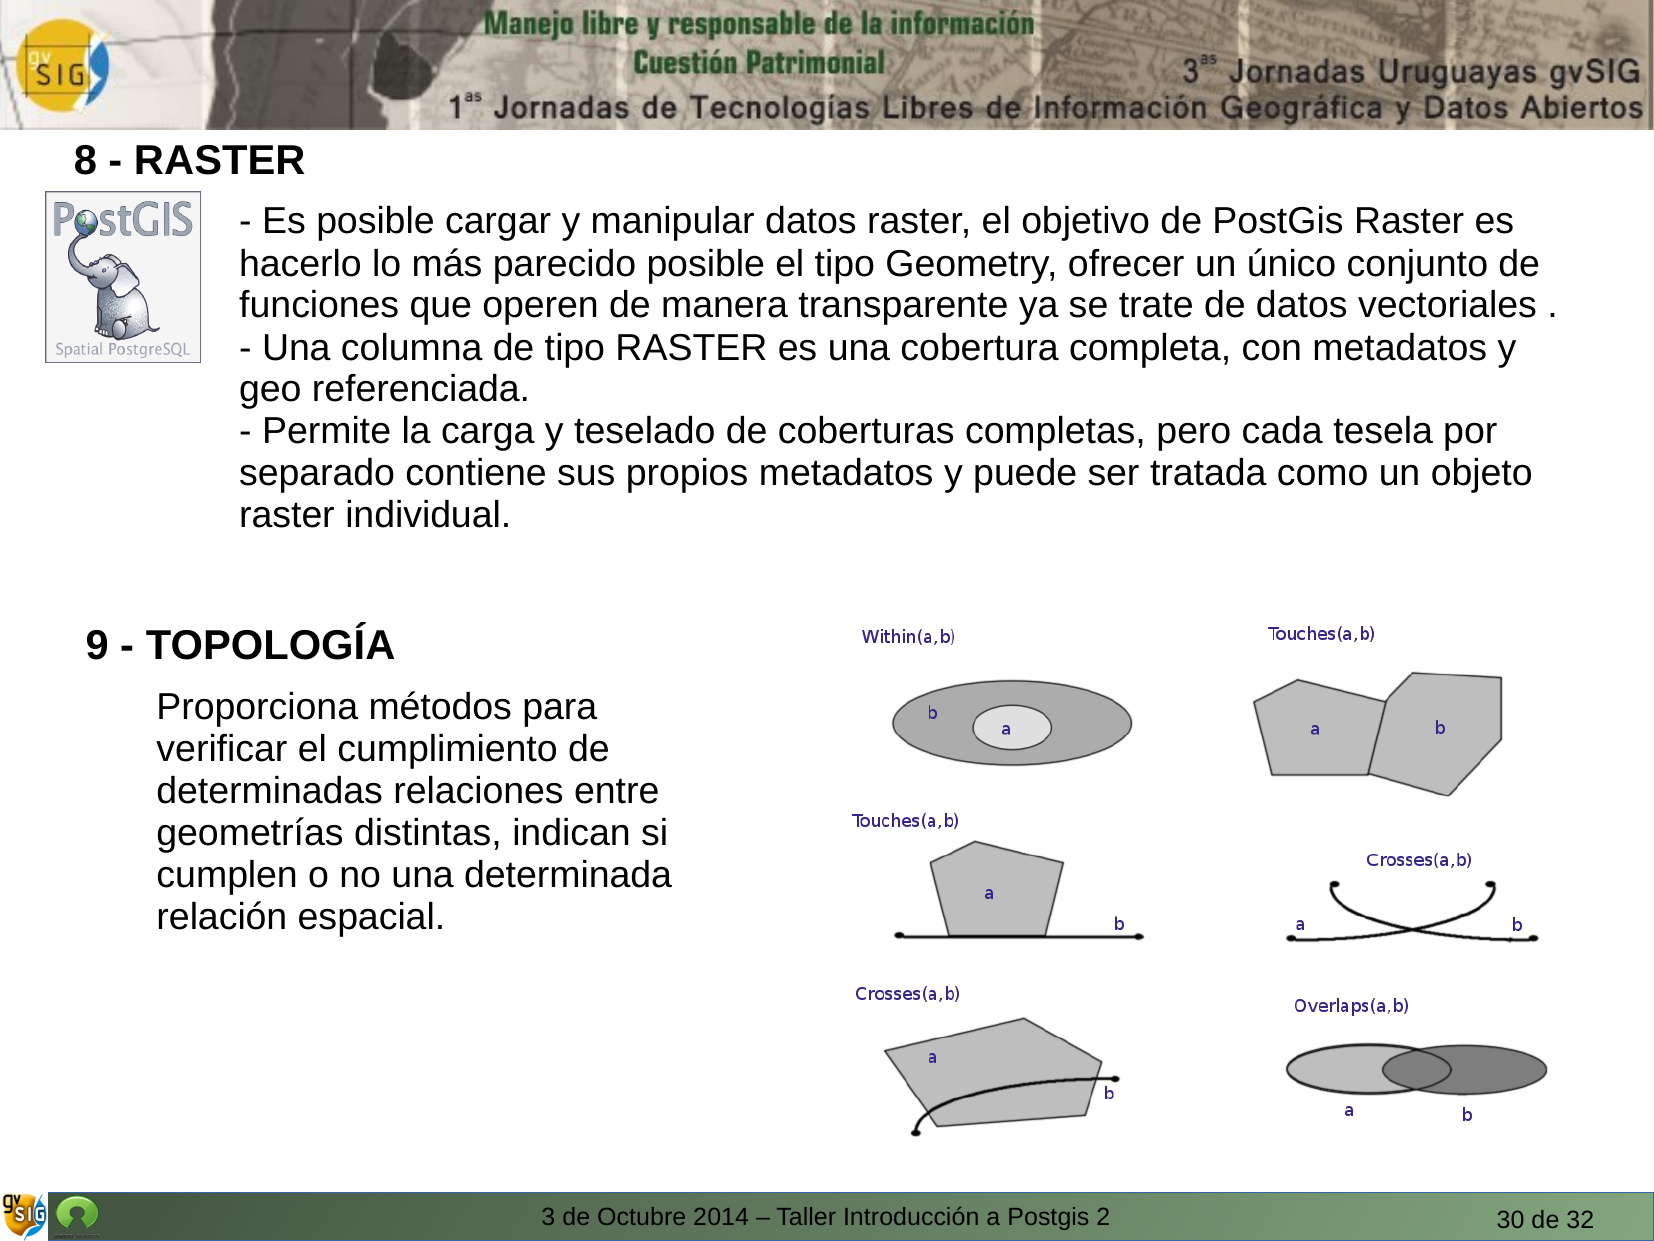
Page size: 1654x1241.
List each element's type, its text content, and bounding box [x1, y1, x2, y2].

text_box Proporciona métodos para verificar el cumplimiento de determinadas relaciones entre geometrías distintas, indican si cumplen o no una determinada relación espacial. [141, 678, 745, 945]
text_box 9 - TOPOLOGÍA [70, 614, 838, 677]
picture [0, 1192, 107, 1241]
picture [405, 544, 1595, 1158]
picture [45, 191, 201, 363]
text_box - Es posible cargar y manipular datos raster, el objetivo de PostGis Raster es hacerlo lo más parecido posible el tipo Geometry, ofrecer un único conjunto de funciones que operen de manera transparente ya se trate de datos vectoriales . - Una columna de tipo RASTER es una cobertura completa, con metadatos y geo referenciada. - Permite la carga y teselado de coberturas completas, pero cada tesela por separado contiene sus propios metadatos y puede ser tratada como un objeto raster individual. [224, 192, 1583, 544]
text_box 8 - RASTER [59, 129, 1512, 192]
text_box <número> de 32 [1481, 1198, 1654, 1241]
text_box 3 de Octubre 2014 – Taller Introducción a Postgis 2 [107, 1192, 1654, 1241]
picture [0, 0, 1654, 130]
